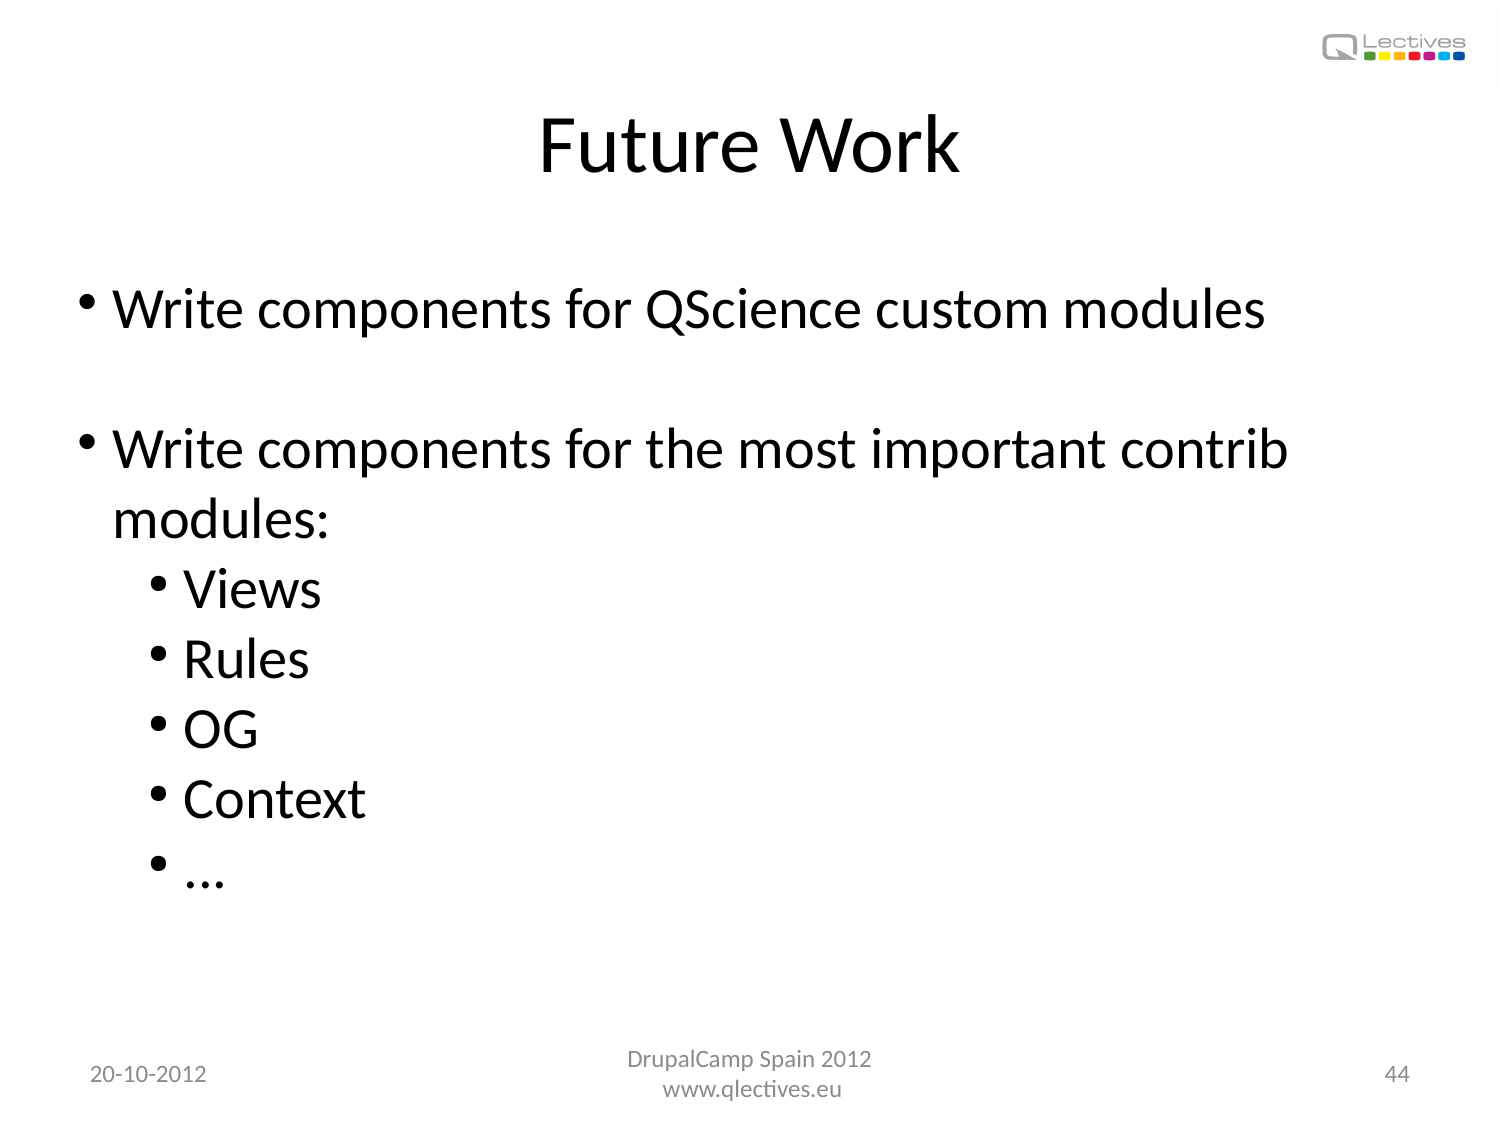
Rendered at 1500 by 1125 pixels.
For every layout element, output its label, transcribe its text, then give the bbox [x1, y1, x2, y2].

text_box DrupalCamp Spain 2012 www.qlectives.eu [512, 1042, 988, 1103]
text_box Future Work [75, 45, 1425, 233]
text_box 20-10-2012 [74, 1042, 425, 1103]
picture [1288, 9, 1500, 90]
text_box Write components for QScience custom modules Write components for the most important contrib modules: Views Rules OG Context ... [62, 262, 1425, 1005]
text_box <number> [1074, 1042, 1425, 1103]
